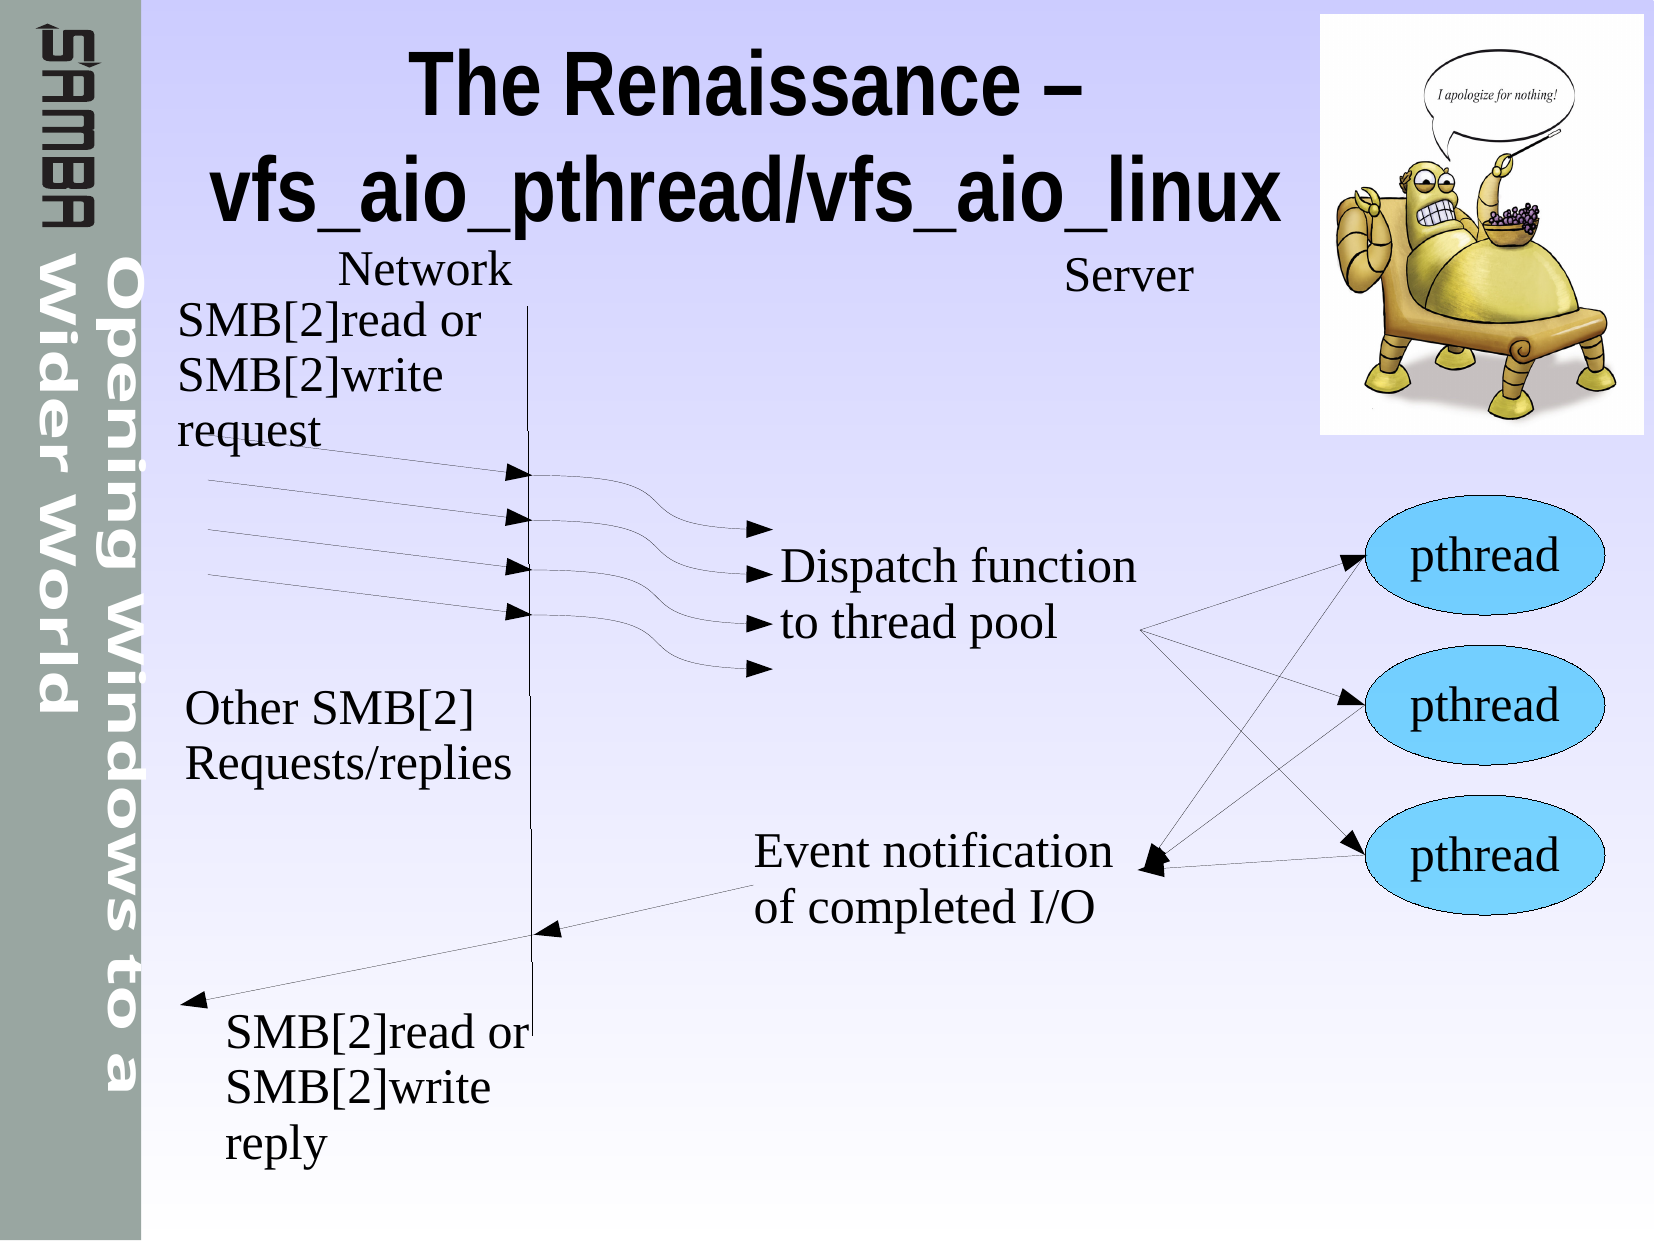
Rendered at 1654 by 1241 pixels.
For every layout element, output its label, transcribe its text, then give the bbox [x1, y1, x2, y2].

text_box Event notification of completed I/O [753, 823, 1144, 946]
text_box Other SMB[2] Requests/replies [184, 679, 514, 811]
title The Renaissance – vfs_aio_pthread/vfs_aio_linux [173, 31, 1320, 240]
text_box pthread [1365, 645, 1606, 766]
text_box Dispatch function to thread pool [1144, 632, 1171, 659]
picture [1320, 14, 1644, 436]
text_box Network [337, 240, 513, 296]
text_box SMB[2]read or SMB[2]write reply [225, 1004, 530, 1171]
text_box pthread [1365, 795, 1606, 916]
text_box Server [1063, 247, 1195, 303]
text_box pthread [1365, 495, 1606, 616]
text_box Dispatch function to thread pool [780, 538, 1171, 661]
text_box SMB[2]read or SMB[2]write request [176, 291, 482, 458]
